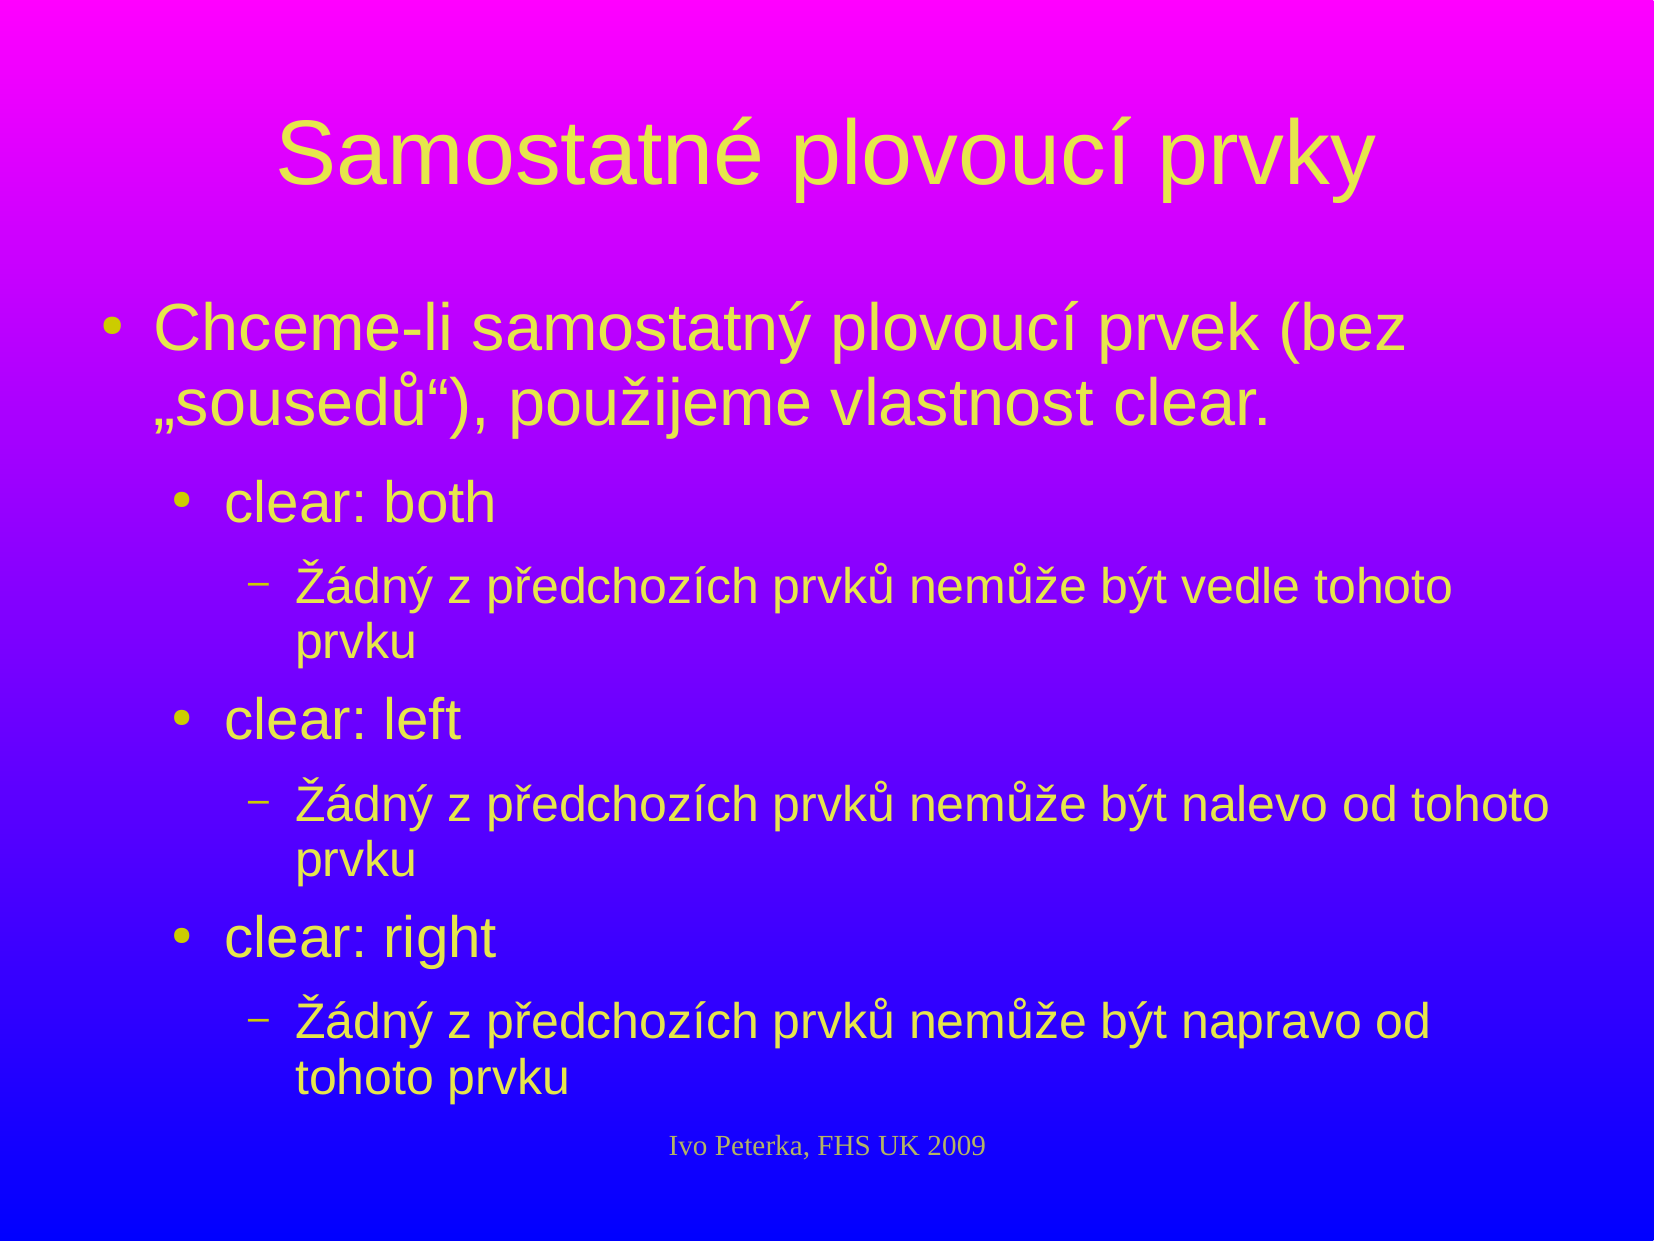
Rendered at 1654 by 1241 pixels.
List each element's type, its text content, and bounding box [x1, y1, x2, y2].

list Chceme-li samostatný plovoucí prvek (bez „sousedů“), použijeme vlastnost clear. clear: both Žádný z předchozích prvků nemůže být vedle tohoto prvku clear: left Žádný z předchozích prvků nemůže být nalevo od tohoto prvku clear: right Žádný z předchozích prvků nemůže být napravo od tohoto prvku [82, 290, 1571, 1105]
title Samostatné plovoucí prvky [82, 56, 1571, 250]
